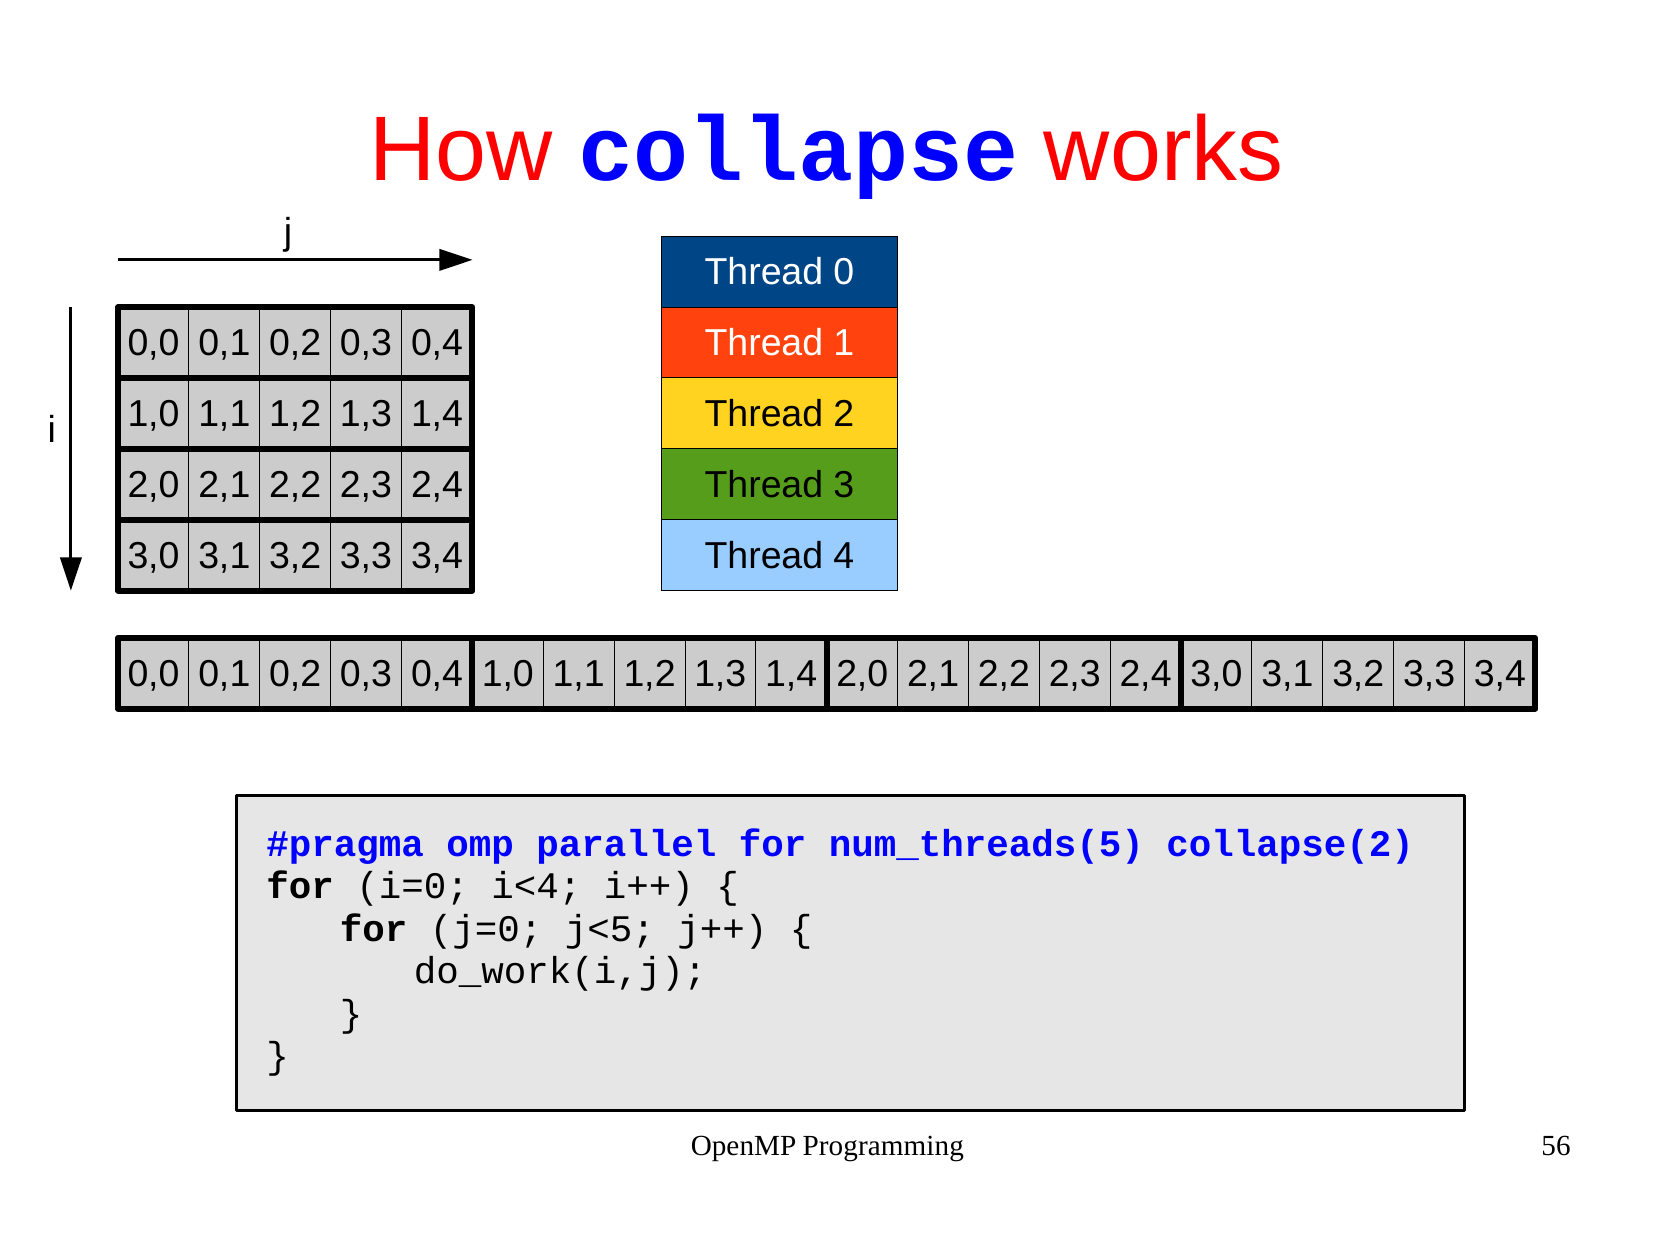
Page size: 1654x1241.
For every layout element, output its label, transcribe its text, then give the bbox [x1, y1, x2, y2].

text_box 2,0 [830, 641, 897, 706]
text_box Thread 2 [661, 377, 898, 448]
text_box 3,4 [401, 523, 469, 588]
text_box j [269, 203, 308, 260]
text_box 1,3 [330, 381, 401, 446]
text_box 3,1 [188, 523, 259, 588]
text_box 2,1 [897, 641, 968, 706]
text_box 2,4 [1110, 641, 1178, 706]
text_box Thread 3 [661, 448, 898, 519]
text_box 2,0 [121, 452, 188, 517]
text_box 1,3 [685, 641, 755, 706]
text_box 0,2 [259, 310, 330, 375]
text_box 3,3 [1393, 641, 1464, 706]
text_box 1,0 [475, 641, 543, 706]
text_box 1,2 [259, 381, 330, 446]
text_box Thread 4 [661, 519, 898, 591]
text_box 0,2 [259, 641, 330, 706]
text_box 2,3 [1039, 641, 1110, 706]
text_box 3,3 [330, 523, 401, 588]
text_box 2,3 [330, 452, 401, 517]
text_box 0,1 [188, 641, 259, 706]
text_box 1,0 [121, 381, 188, 446]
text_box 0,4 [401, 641, 469, 706]
text_box 0,3 [330, 310, 401, 375]
text_box 0,0 [121, 310, 188, 375]
text_box 2,4 [401, 452, 469, 517]
text_box 3,4 [1464, 641, 1532, 706]
text_box 3,0 [121, 523, 188, 588]
text_box 1,2 [614, 641, 685, 706]
text_box 1,1 [543, 641, 614, 706]
text_box 0,4 [401, 310, 469, 375]
text_box 0,0 [121, 641, 188, 706]
text_box 2,2 [968, 641, 1039, 706]
text_box 3,1 [1251, 641, 1322, 706]
text_box 0,1 [188, 310, 259, 375]
text_box 1,4 [755, 641, 824, 706]
text_box 2,2 [259, 452, 330, 517]
title How collapse works [82, 49, 1571, 257]
text_box 1,4 [401, 381, 469, 446]
text_box 0,3 [330, 641, 401, 706]
text_box Thread 1 [661, 307, 898, 377]
text_box 3,0 [1184, 641, 1251, 706]
text_box 2,1 [188, 452, 259, 517]
text_box 3,2 [259, 523, 330, 588]
text_box #pragma omp parallel for num_threads(5) collapse(2) for (i=0; i<4; i++) { for (j=0; j<5; j++) { do_work(i,j); } } [236, 795, 1465, 1111]
text_box i [32, 401, 71, 459]
text_box 3,2 [1322, 641, 1393, 706]
text_box Thread 0 [661, 236, 898, 307]
text_box 1,1 [188, 381, 259, 446]
